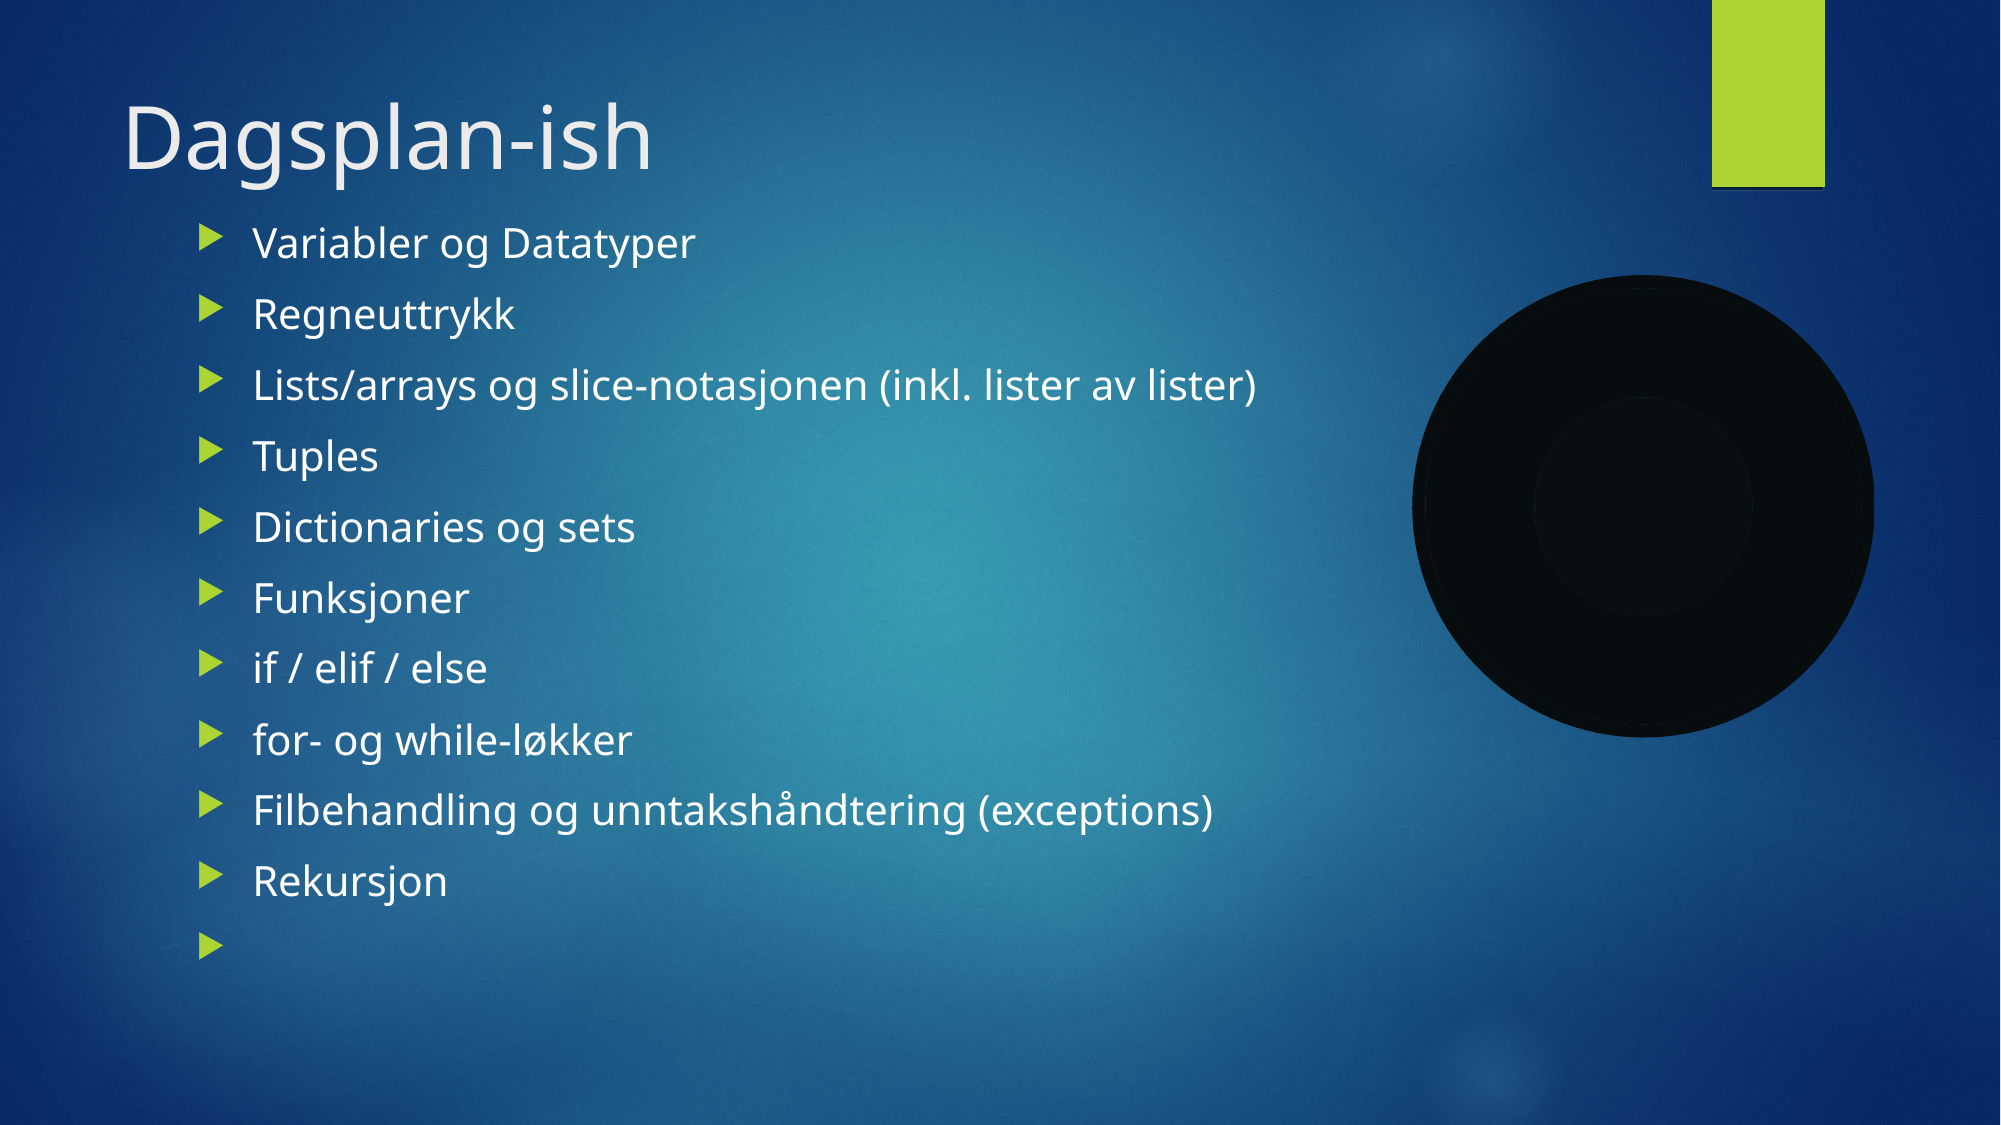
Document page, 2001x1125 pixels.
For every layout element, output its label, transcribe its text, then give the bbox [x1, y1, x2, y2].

title Dagsplan-ish [106, 74, 1649, 305]
list Variabler og Datatyper Regneuttrykk Lists/arrays og slice-notasjonen (inkl. lister av lister) Tuples Dictionaries og sets Funksjoner if / elif / else for- og while-løkker Filbehandling og unntakshåndtering (exceptions) Rekursjon [181, 209, 1649, 1026]
